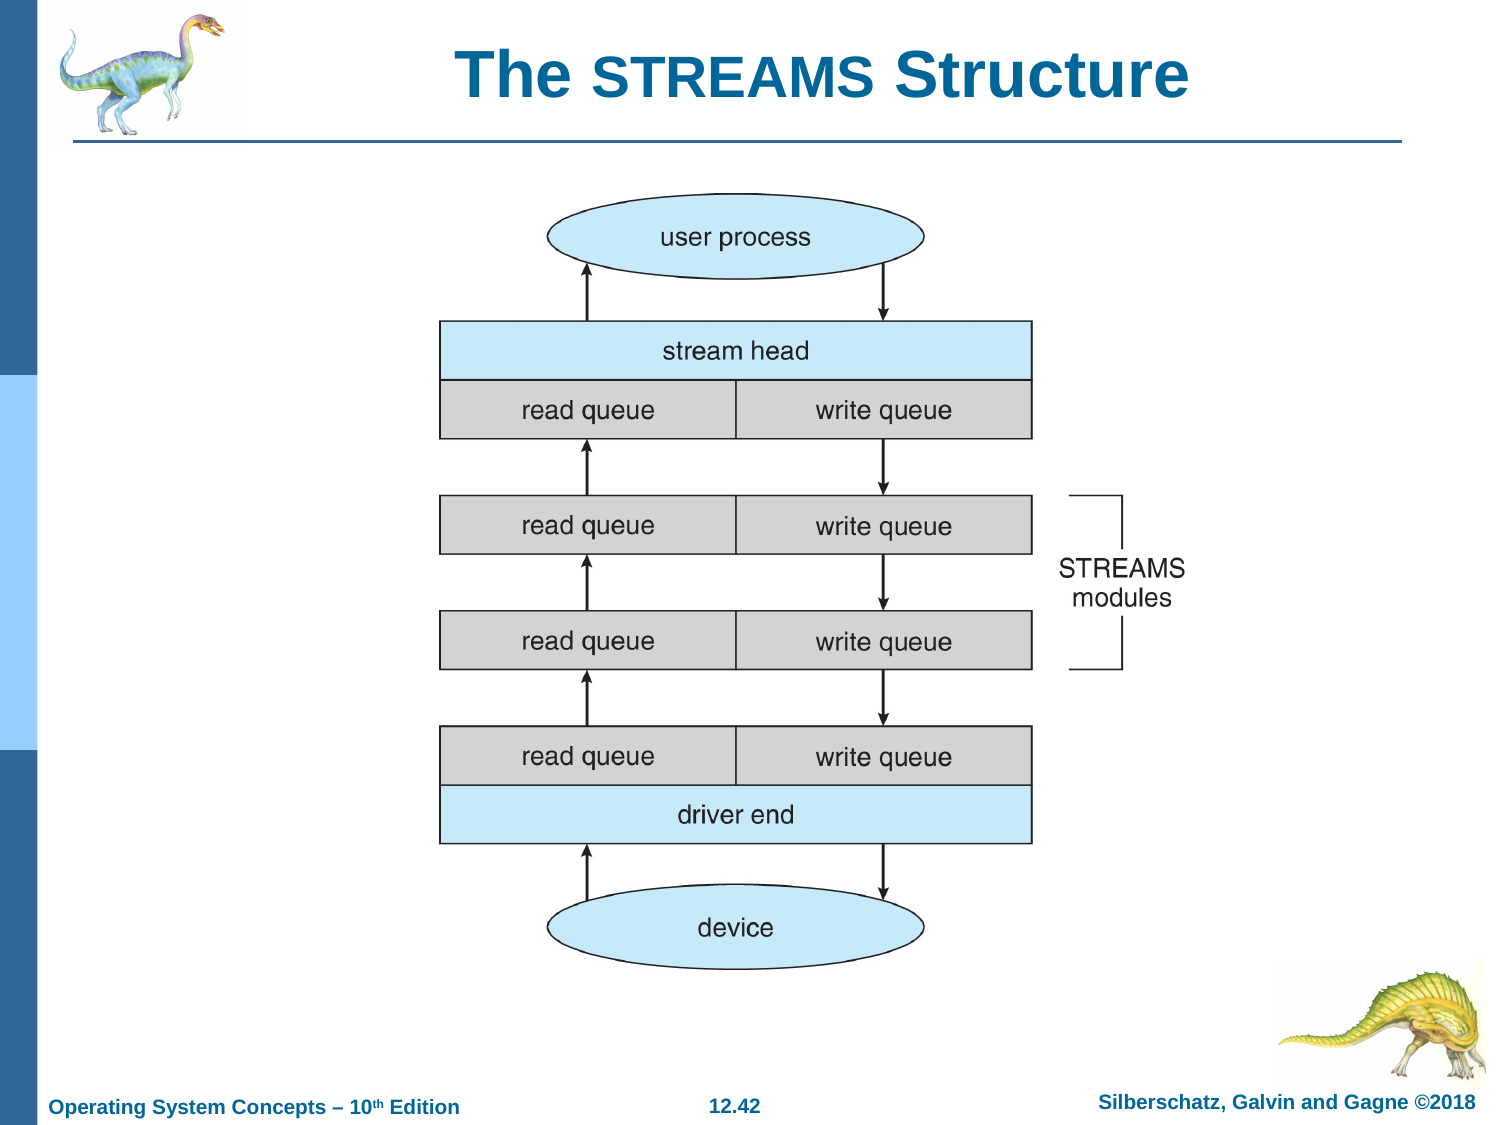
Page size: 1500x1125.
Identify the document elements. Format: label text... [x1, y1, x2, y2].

picture [46, 0, 243, 149]
title The STREAMS Structure [184, 29, 1460, 119]
picture [1415, 1094, 1423, 1099]
picture [1275, 959, 1486, 1090]
picture [439, 193, 1186, 970]
